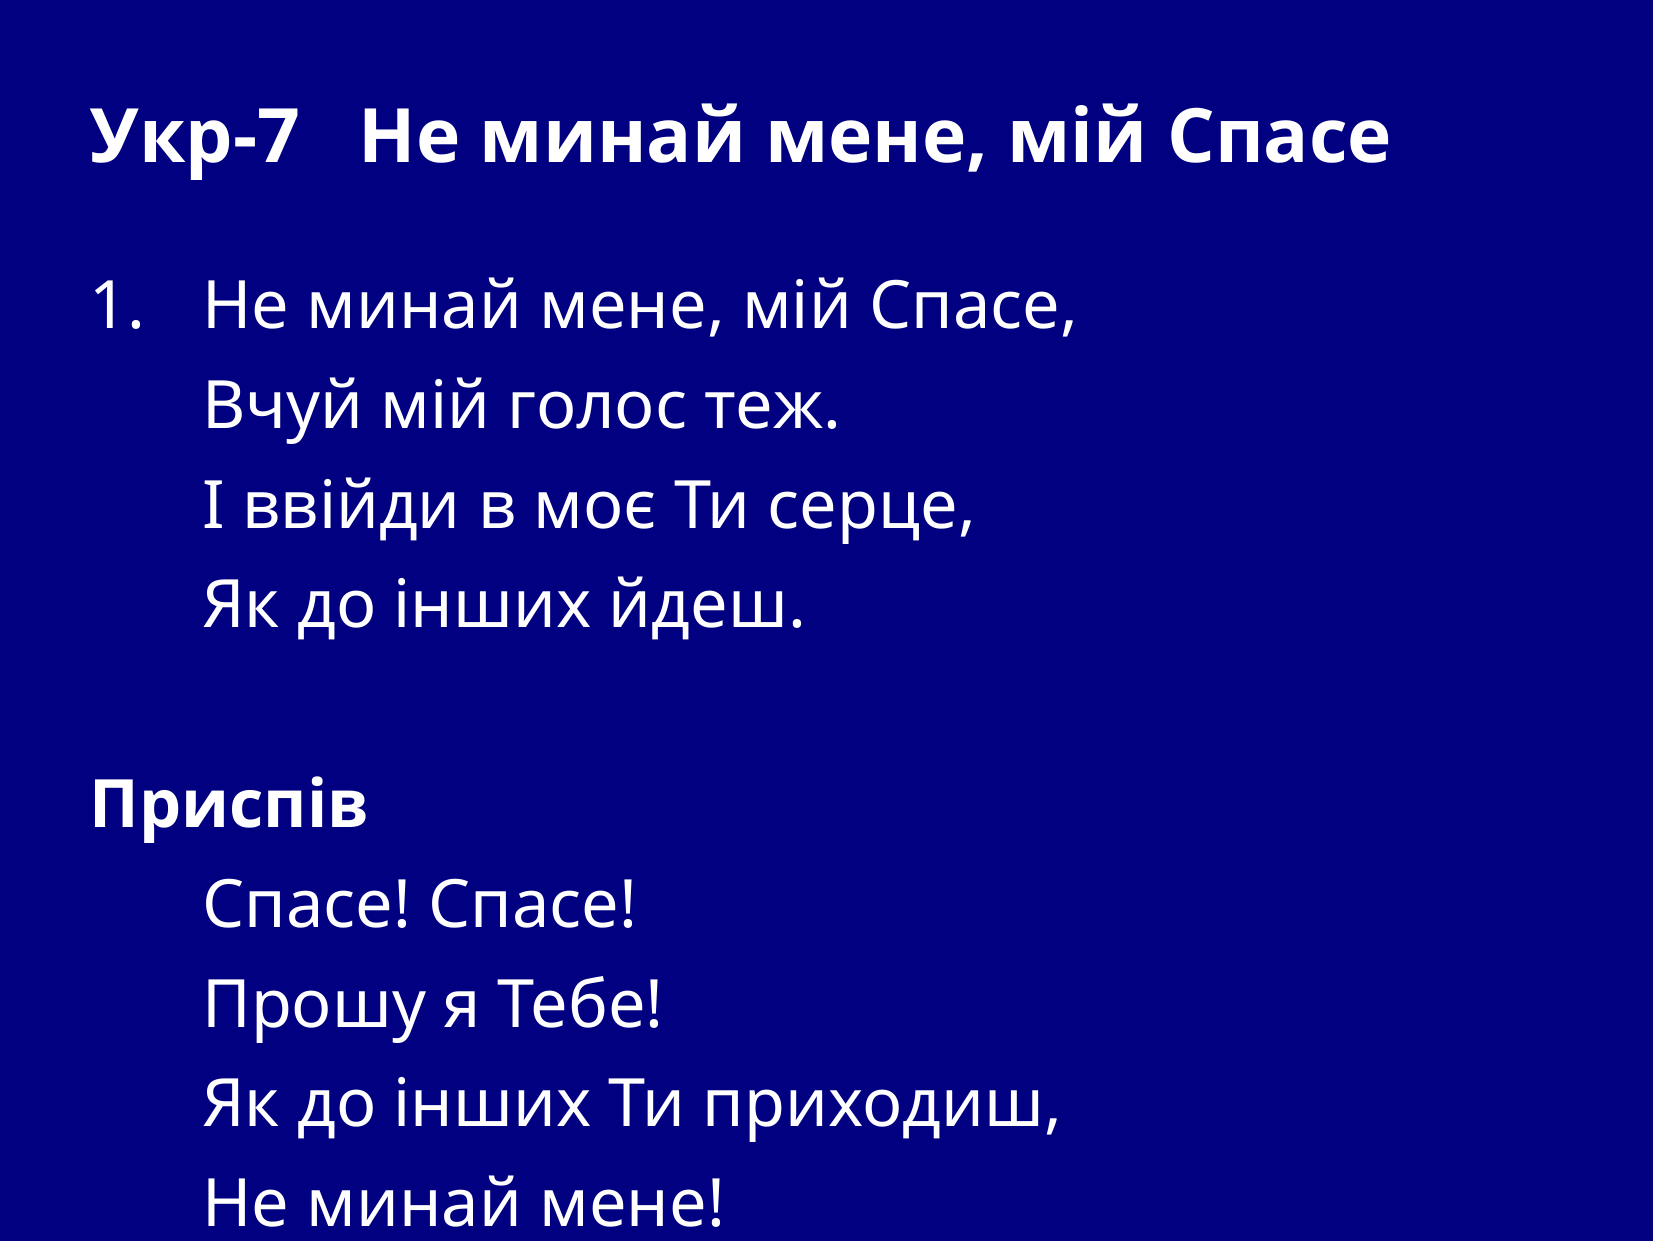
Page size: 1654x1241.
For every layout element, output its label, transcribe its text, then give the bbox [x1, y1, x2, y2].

text_box 1. Не минай мене, мій Спасе, Вчуй мій голос теж. І ввійди в моє Ти серце, Як до інших йдеш. Приспів Спасе! Спасе! Прошу я Тебе! Як до інших Ти приходиш, Не минай мене! [75, 188, 1576, 1163]
text_box Укр-7 Не минай мене, мій Спасе [75, 75, 1576, 188]
